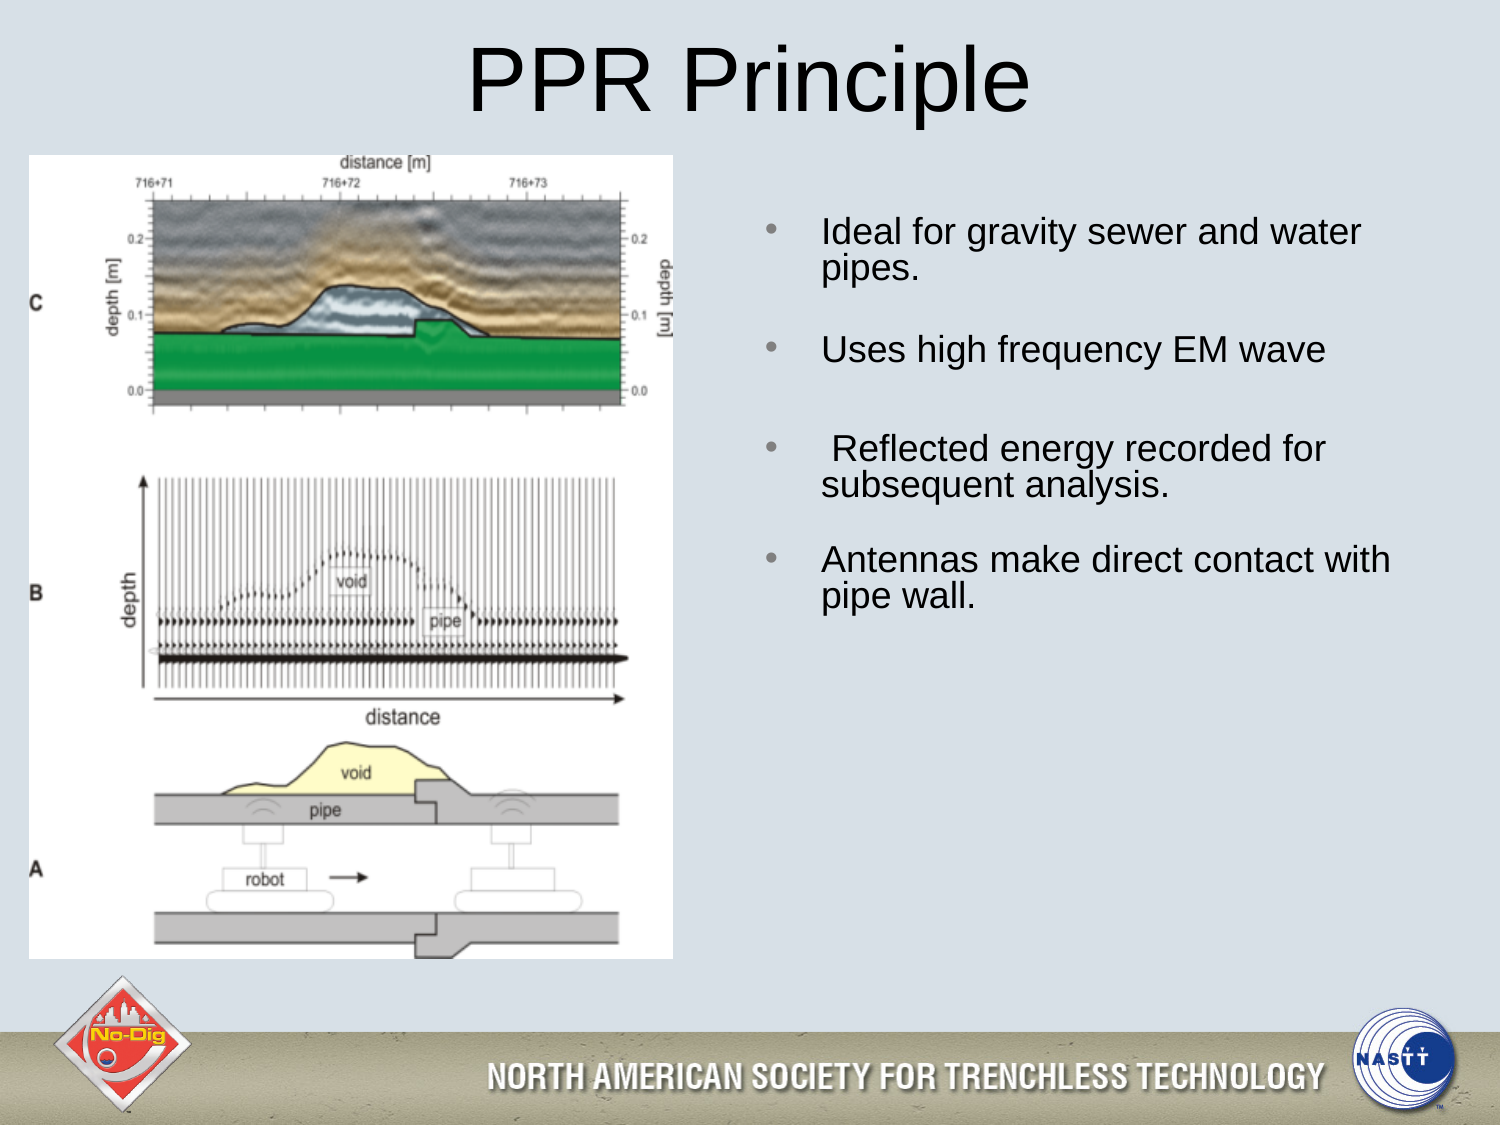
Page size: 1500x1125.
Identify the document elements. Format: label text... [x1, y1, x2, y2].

text_box Ideal for gravity sewer and water pipes. Uses high frequency EM wave Reflected energy recorded for subsequent analysis. Antennas make direct contact with pipe wall. [749, 208, 1436, 870]
picture [0, 0, 1500, 1125]
text_box PPR Principle [87, 0, 1413, 150]
